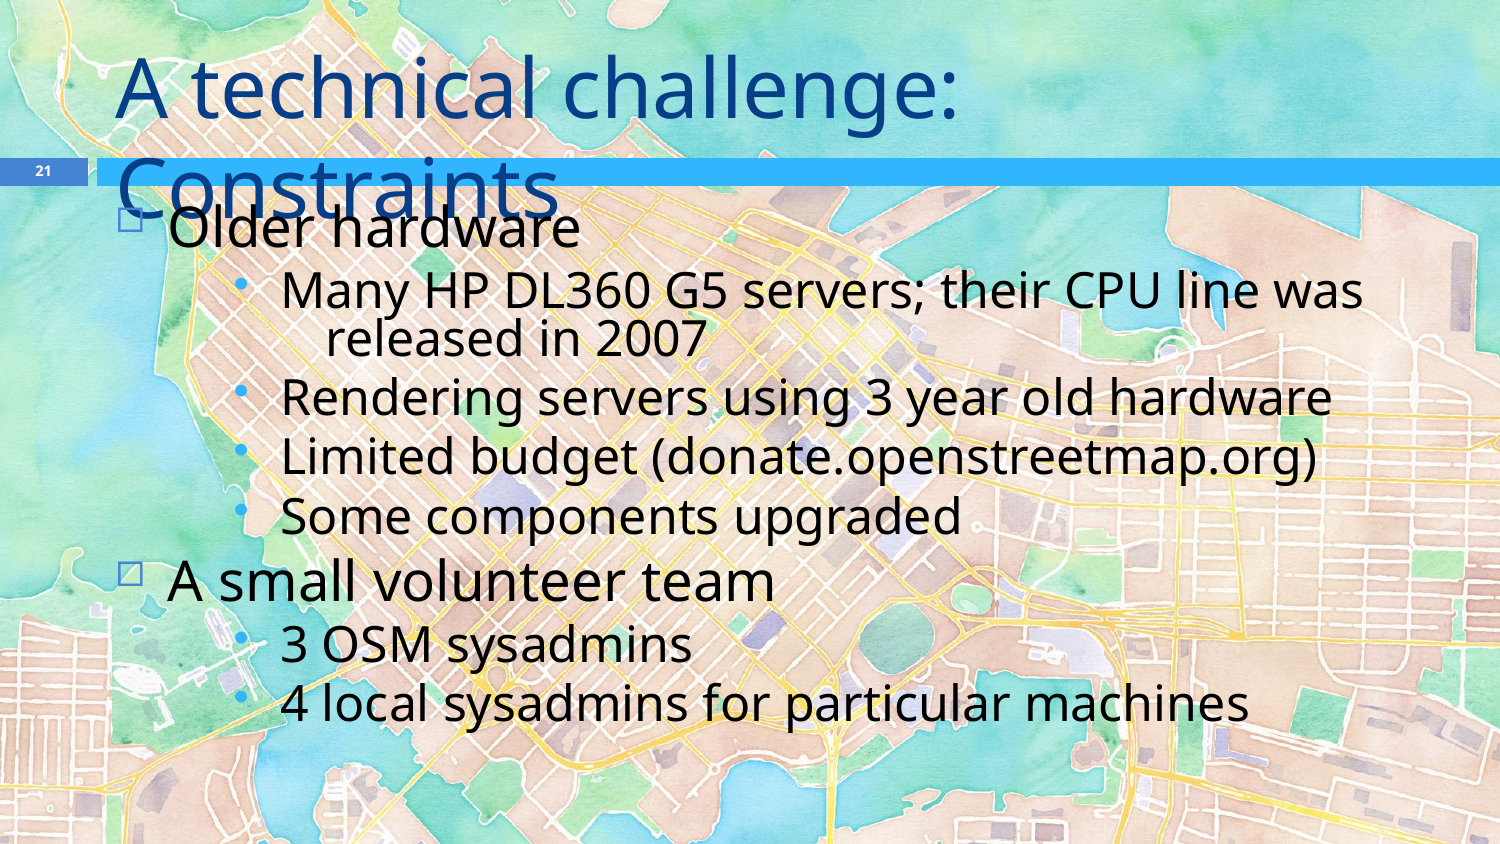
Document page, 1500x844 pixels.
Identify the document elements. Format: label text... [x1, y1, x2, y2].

text_box ‹#› [0, 156, 88, 187]
title A technical challenge: Constraints [100, 28, 1438, 151]
list Older hardware Many HP DL360 G5 servers; their CPU line was released in 2007 Rendering servers using 3 year old hardware Limited budget (donate.openstreetmap.org) Some components upgraded A small volunteer team 3 OSM sysadmins 4 local sysadmins for particular machines [100, 196, 1438, 751]
